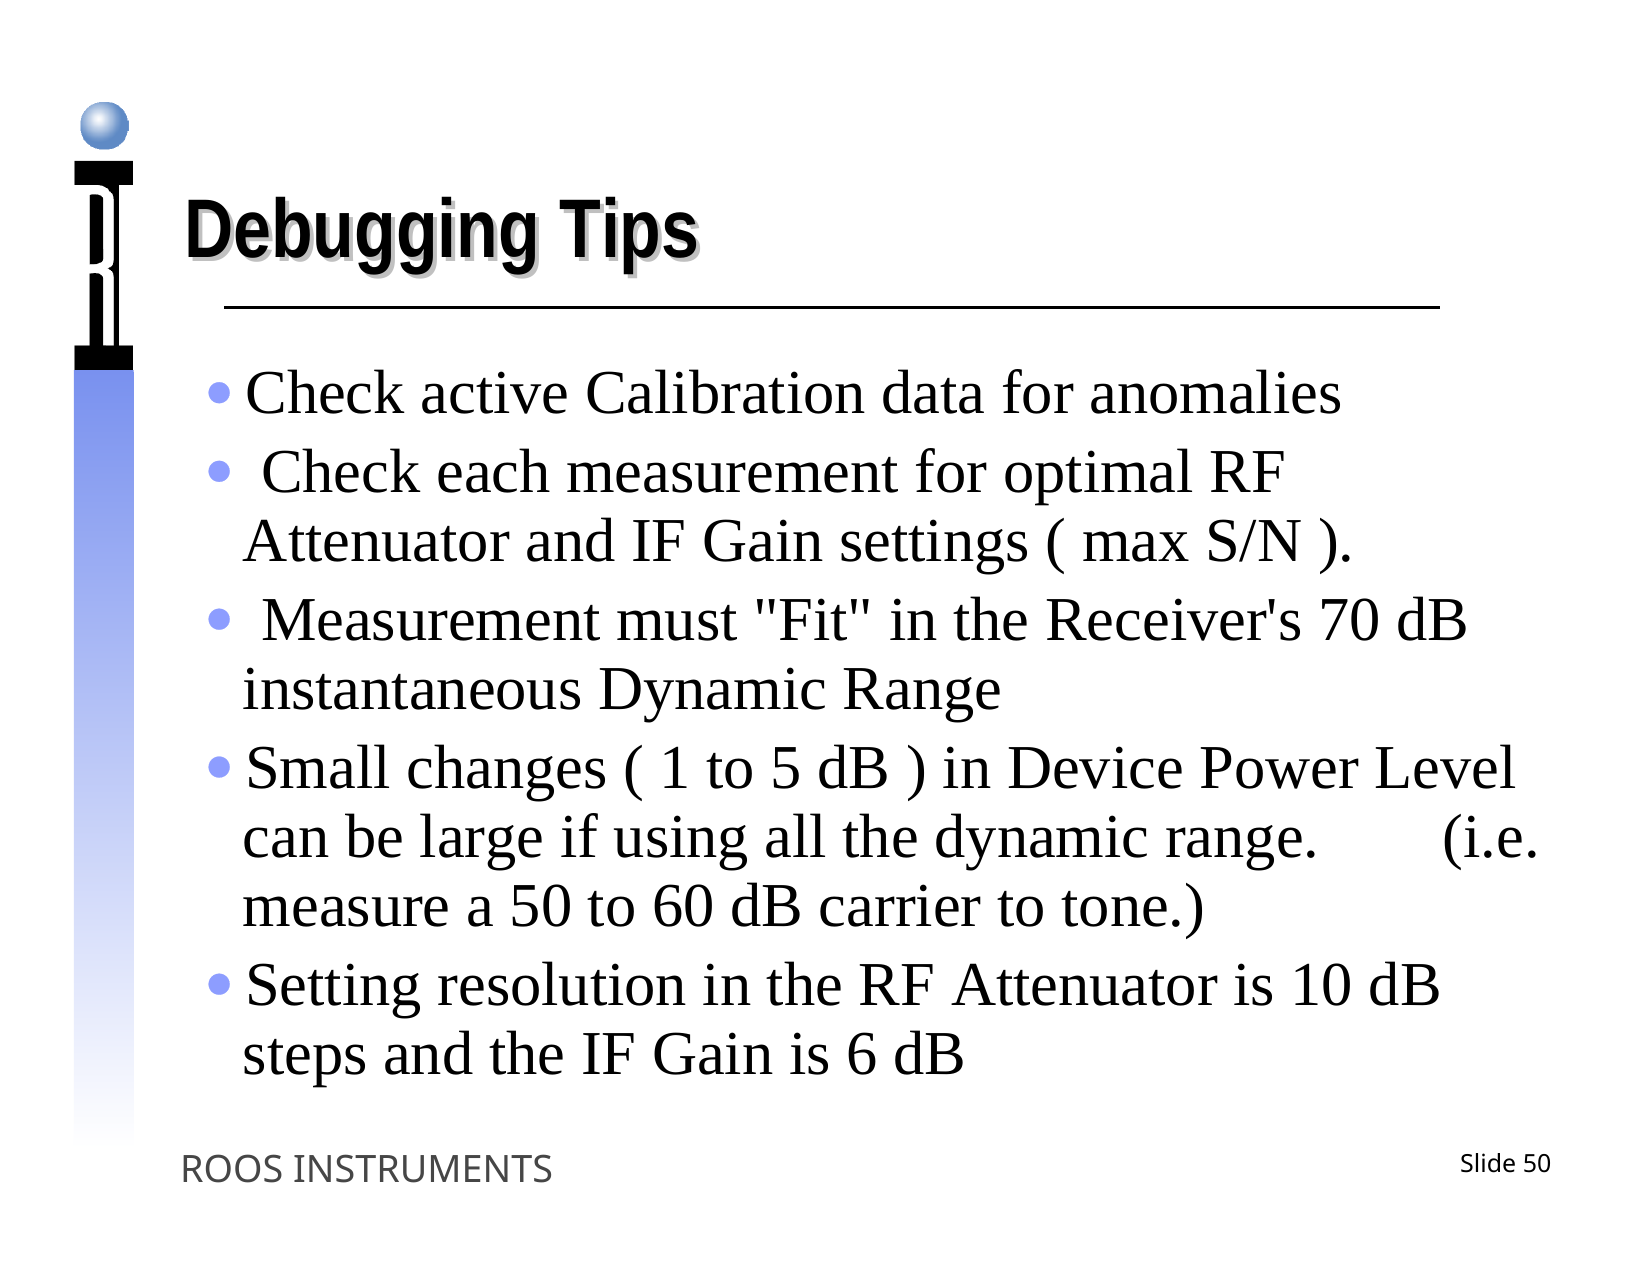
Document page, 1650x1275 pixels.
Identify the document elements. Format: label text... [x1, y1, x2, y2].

text_box Debugging Tips [184, 92, 1539, 277]
text_box Check active Calibration data for anomalies Check each measurement for optimal RF Attenuator and IF Gain settings ( max S/N ). Measurement must "Fit" in the Receiver's 70 dB instantaneous Dynamic Range Small changes ( 1 to 5 dB ) in Device Power Level can be large if using all the dynamic range. (i.e. measure a 50 to 60 dB carrier to tone.) Setting resolution in the RF Attenuator is 10 dB steps and the IF Gain is 6 dB [192, 358, 1550, 1097]
